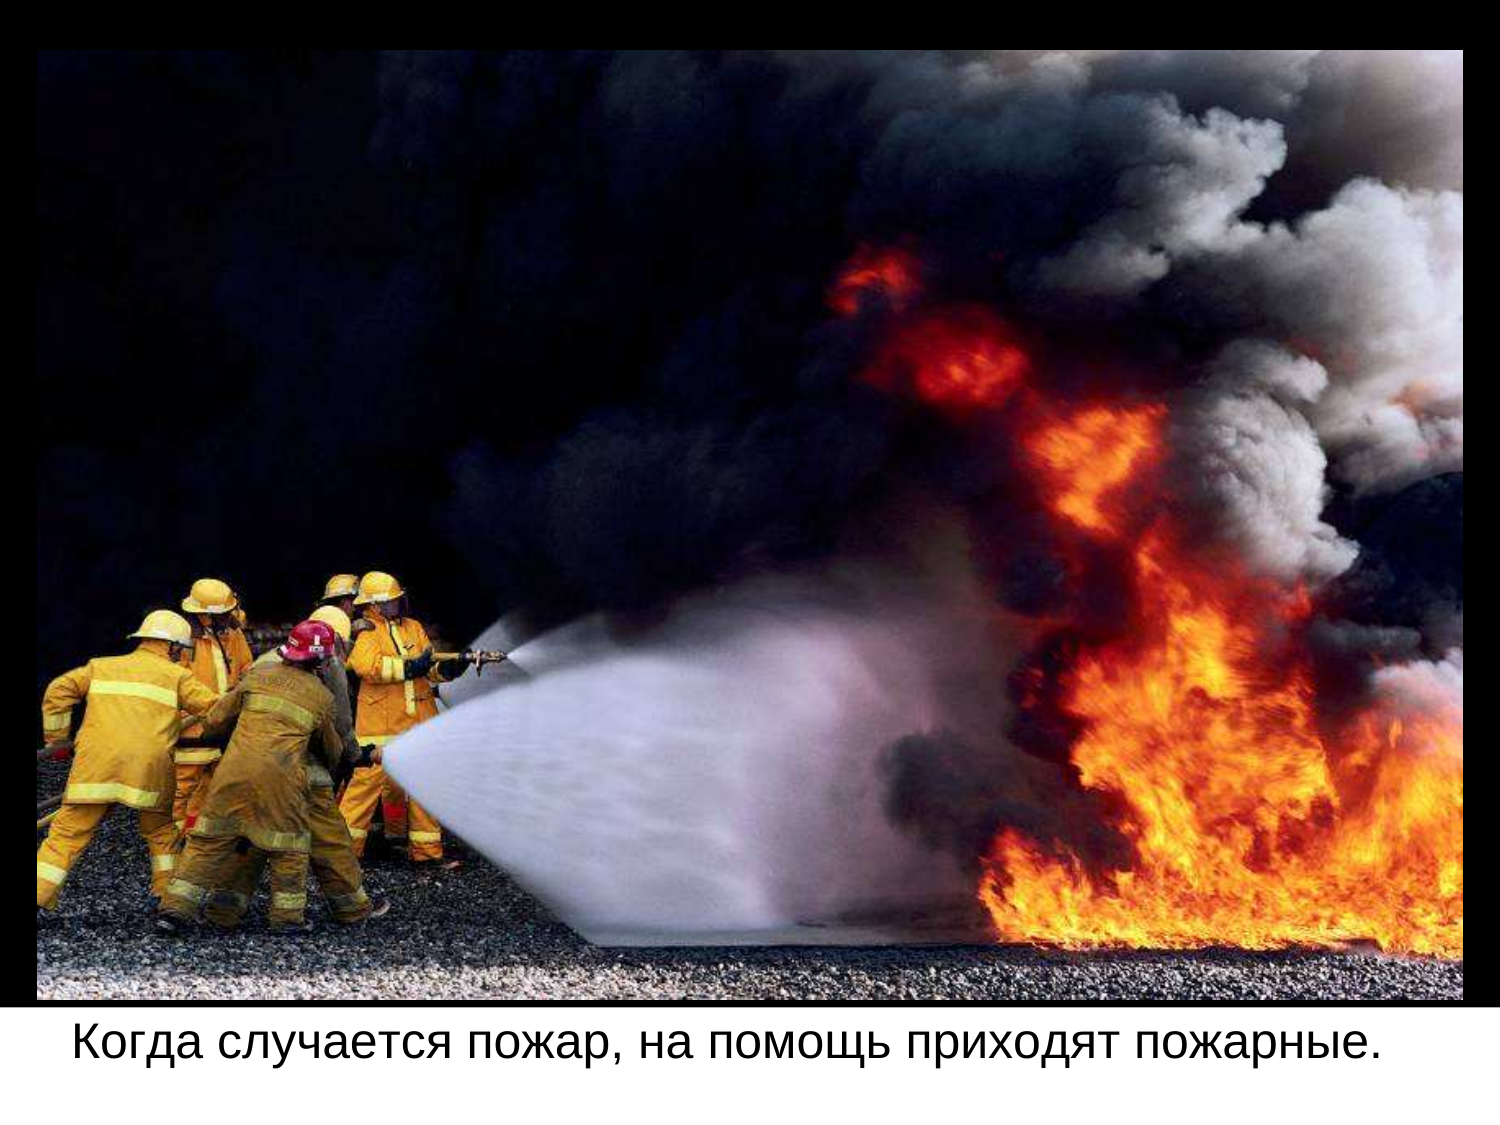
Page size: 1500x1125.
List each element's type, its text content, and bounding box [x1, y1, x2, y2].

picture [37, 50, 1463, 1000]
list Когда случается пожар, на помощь приходят пожарные. [0, 1007, 1500, 1125]
